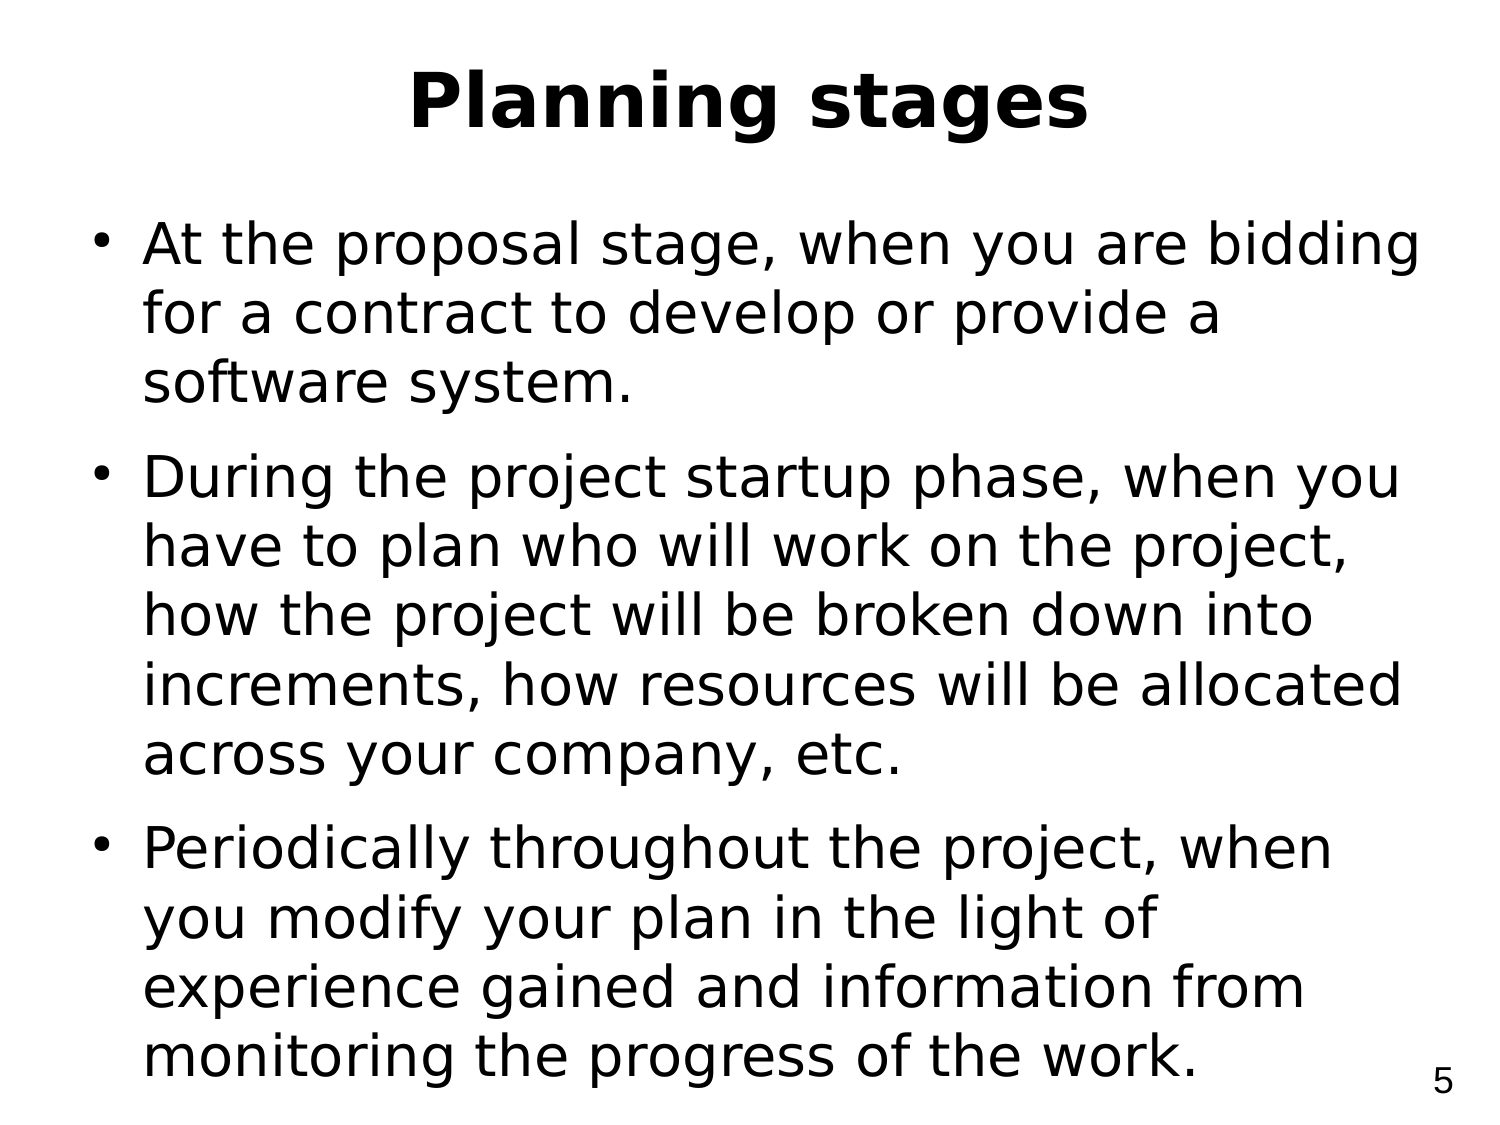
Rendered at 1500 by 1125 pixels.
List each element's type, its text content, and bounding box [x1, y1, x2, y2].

list At the proposal stage, when you are bidding for a contract to develop or provide a software system. During the project startup phase, when you have to plan who will work on the project, how the project will be broken down into increments, how resources will be allocated across your company, etc. Periodically throughout the project, when you modify your plan in the light of experience gained and information from monitoring the progress of the work. [75, 206, 1425, 1093]
title Planning stages [75, 44, 1425, 177]
